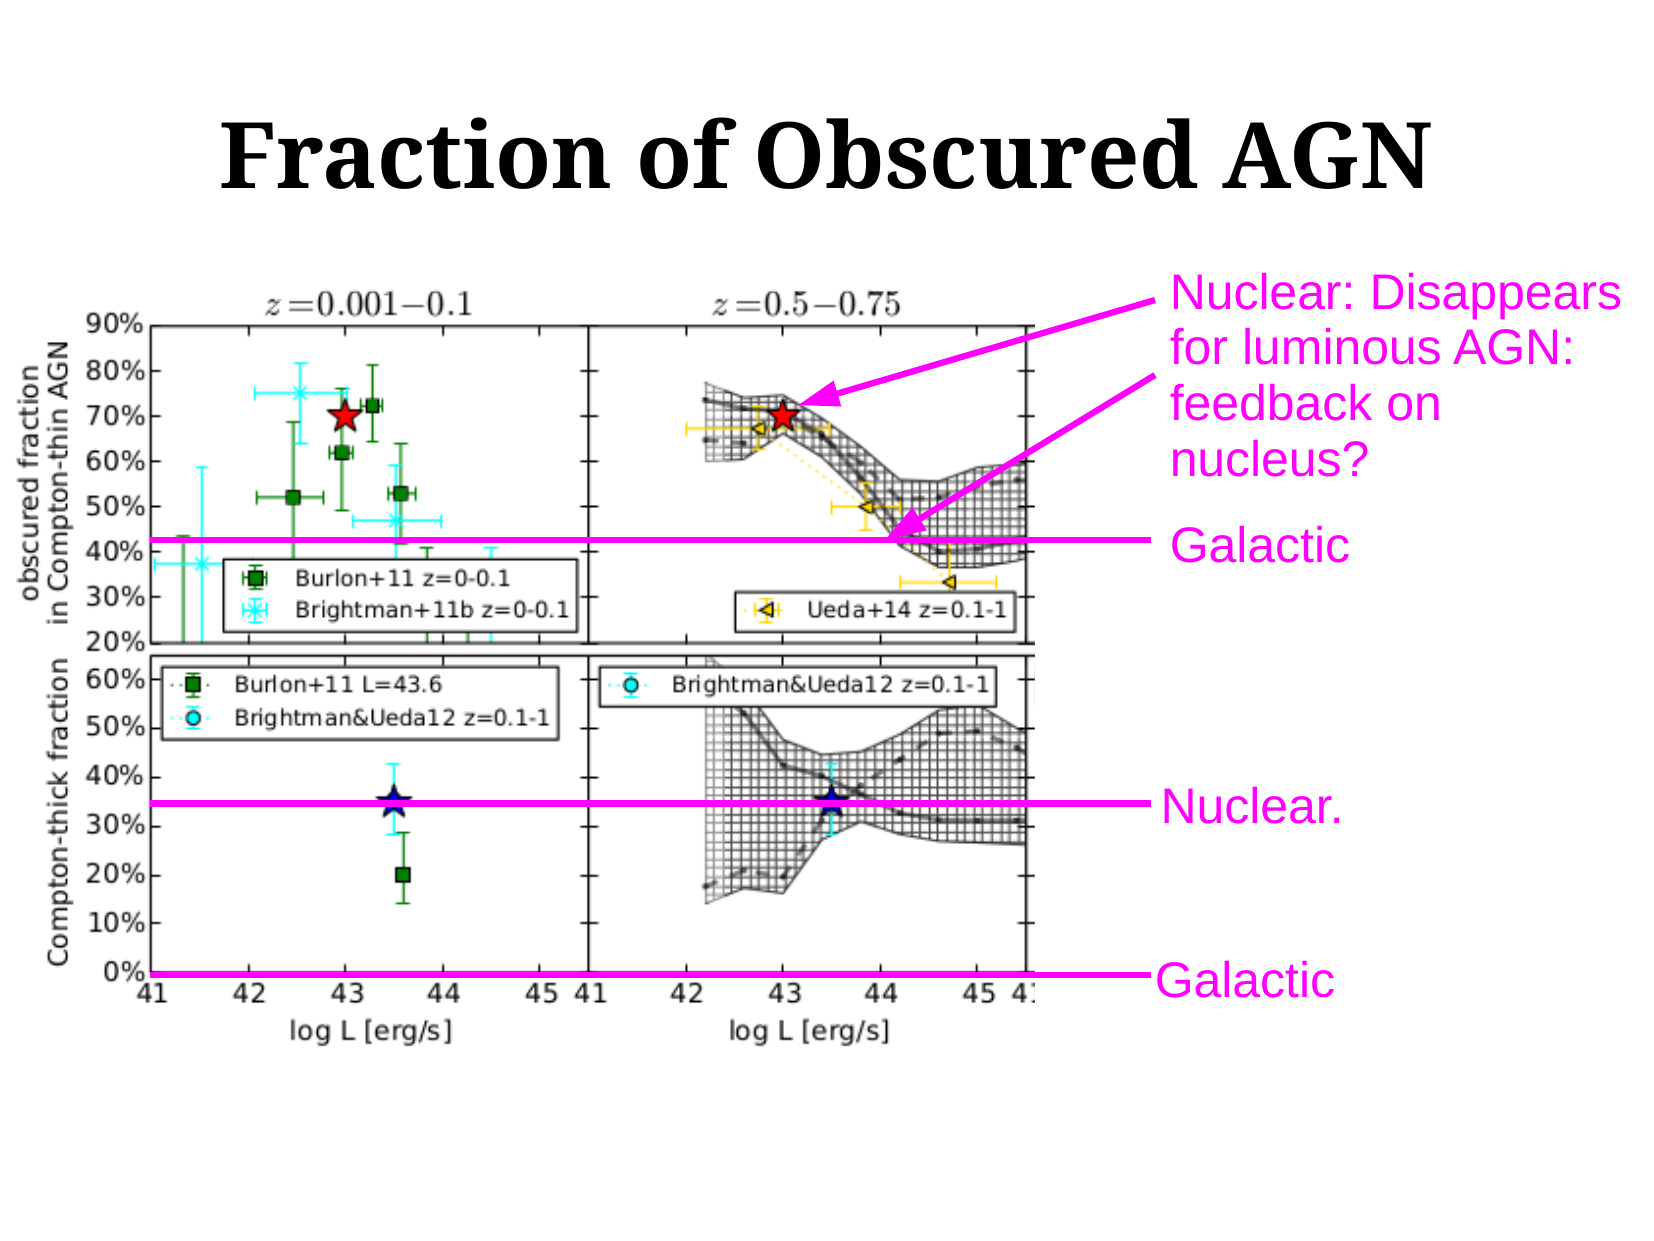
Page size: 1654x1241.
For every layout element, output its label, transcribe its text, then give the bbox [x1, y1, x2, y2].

text_box Galactic [1140, 945, 1654, 1231]
title Fraction of Obscured AGN [82, 49, 1571, 257]
text_box Galactic [1155, 542, 1654, 721]
picture [13, 285, 1036, 1062]
text_box Nuclear. [1145, 770, 1654, 945]
picture [903, 453, 1036, 537]
text_box Nuclear: Disappears for luminous AGN: feedback on nucleus? [1155, 256, 1654, 542]
